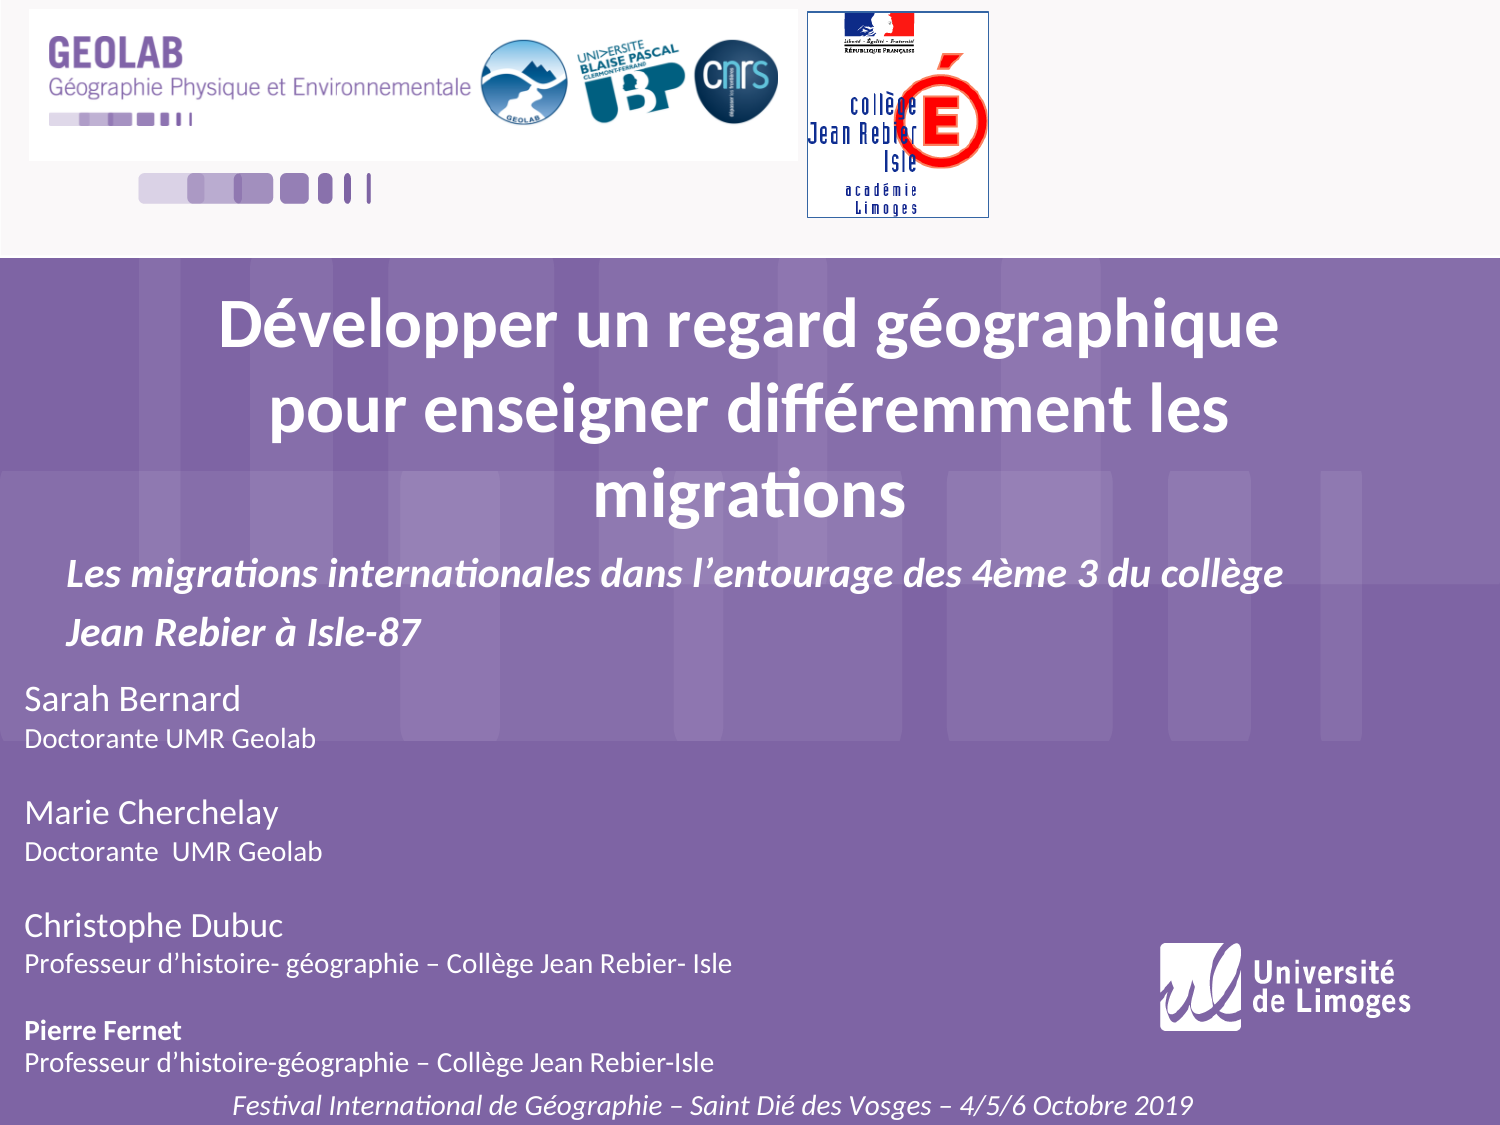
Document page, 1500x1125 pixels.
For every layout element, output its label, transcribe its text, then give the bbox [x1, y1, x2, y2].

text_box Développer un regard géographique pour enseigner différemment les migrations [177, 444, 1323, 538]
picture [0, 0, 1500, 1125]
text_box Les migrations internationales dans l’entourage des 4ème 3 du collège Jean Rebier à Isle-87 [51, 538, 1449, 634]
